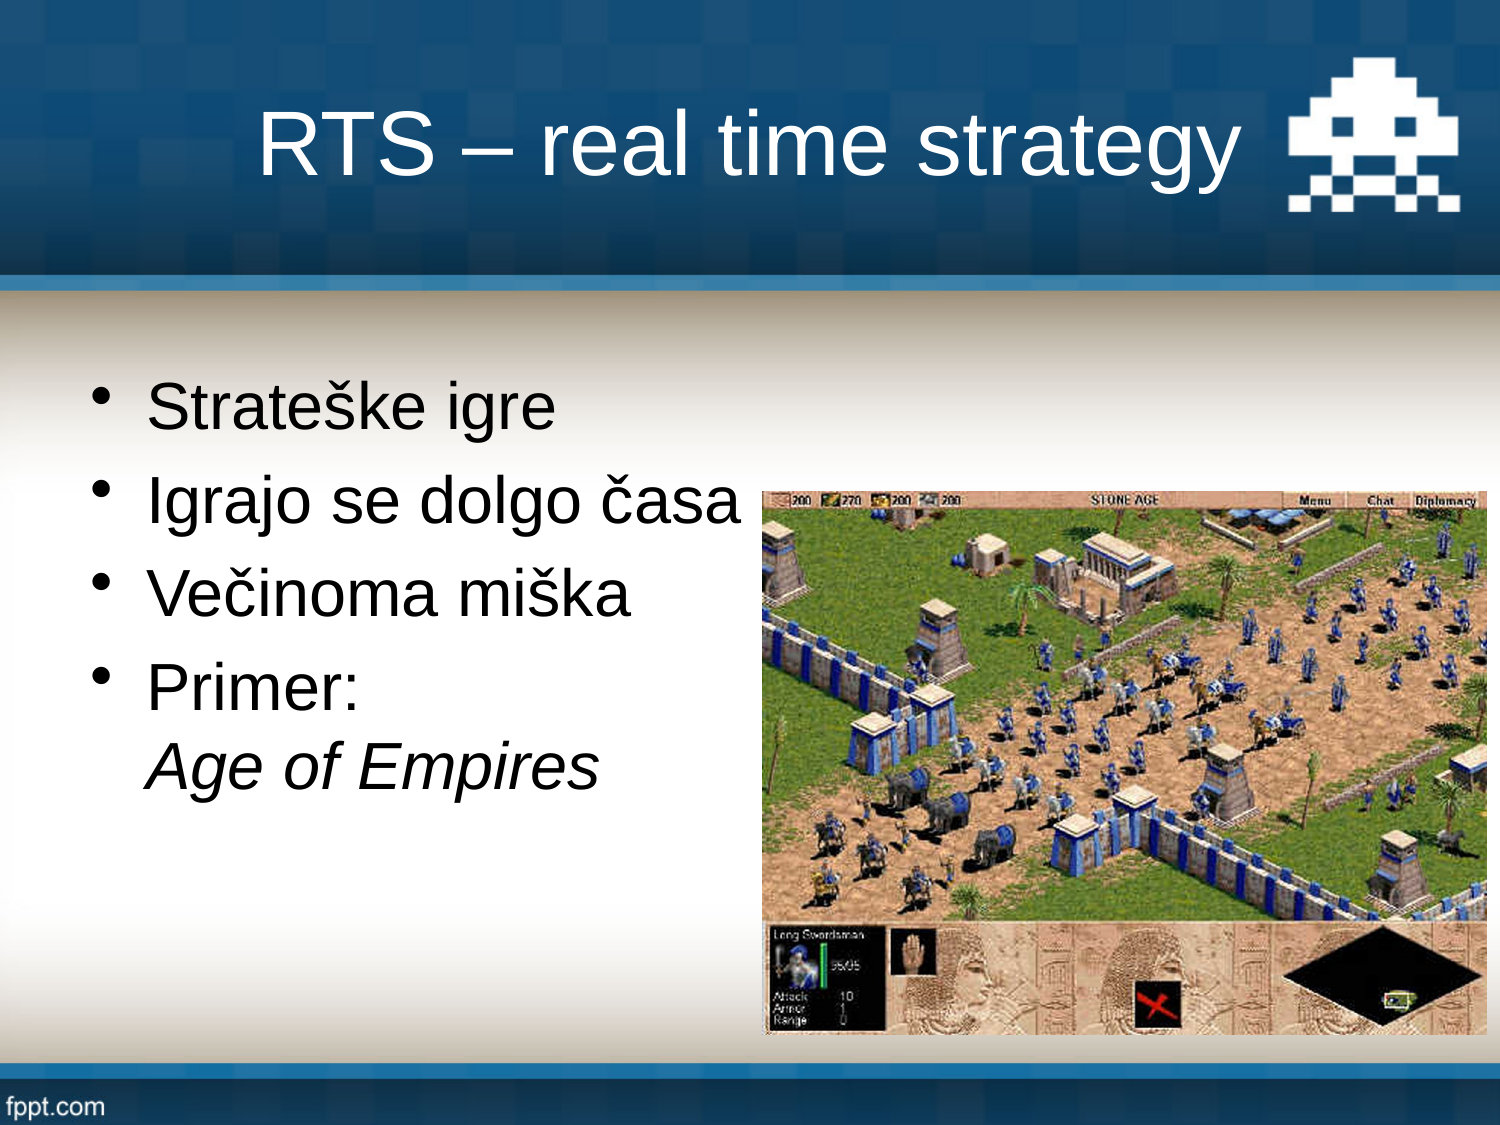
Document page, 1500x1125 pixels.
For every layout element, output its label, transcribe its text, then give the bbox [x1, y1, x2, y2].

list Strateške igre Igrajo se dolgo časa Večinoma miška Primer: Age of Empires [75, 262, 1425, 1005]
picture [0, 0, 1500, 1125]
title RTS – real time strategy [75, 45, 1425, 233]
